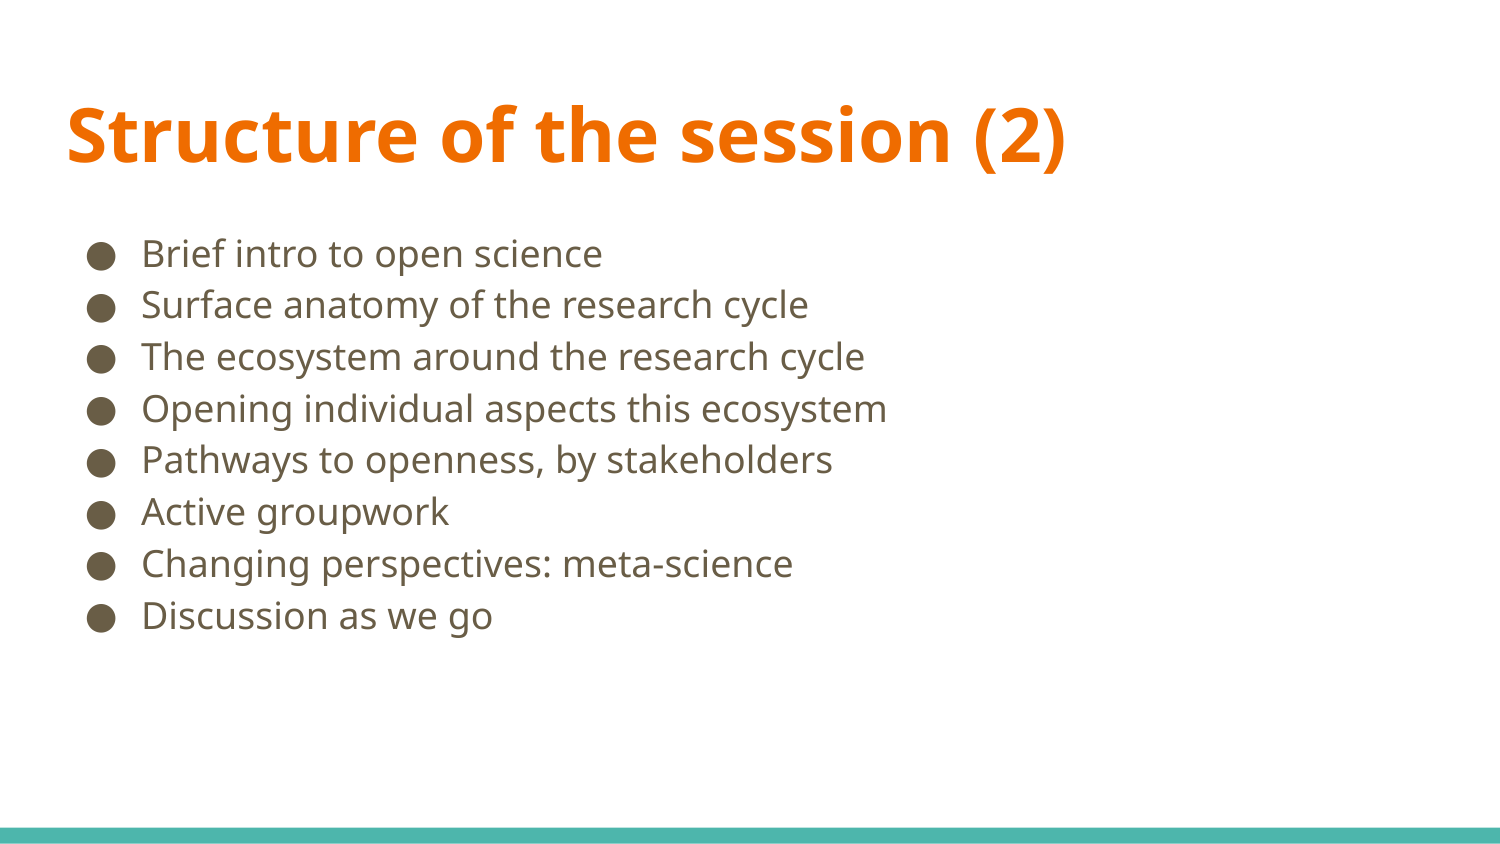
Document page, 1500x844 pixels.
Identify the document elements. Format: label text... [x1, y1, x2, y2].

title Structure of the session (2) [51, 72, 1449, 207]
list Brief intro to open science Surface anatomy of the research cycle The ecosystem around the research cycle Opening individual aspects this ecosystem Pathways to openness, by stakeholders Active groupwork Changing perspectives: meta-science Discussion as we go [51, 207, 1449, 713]
